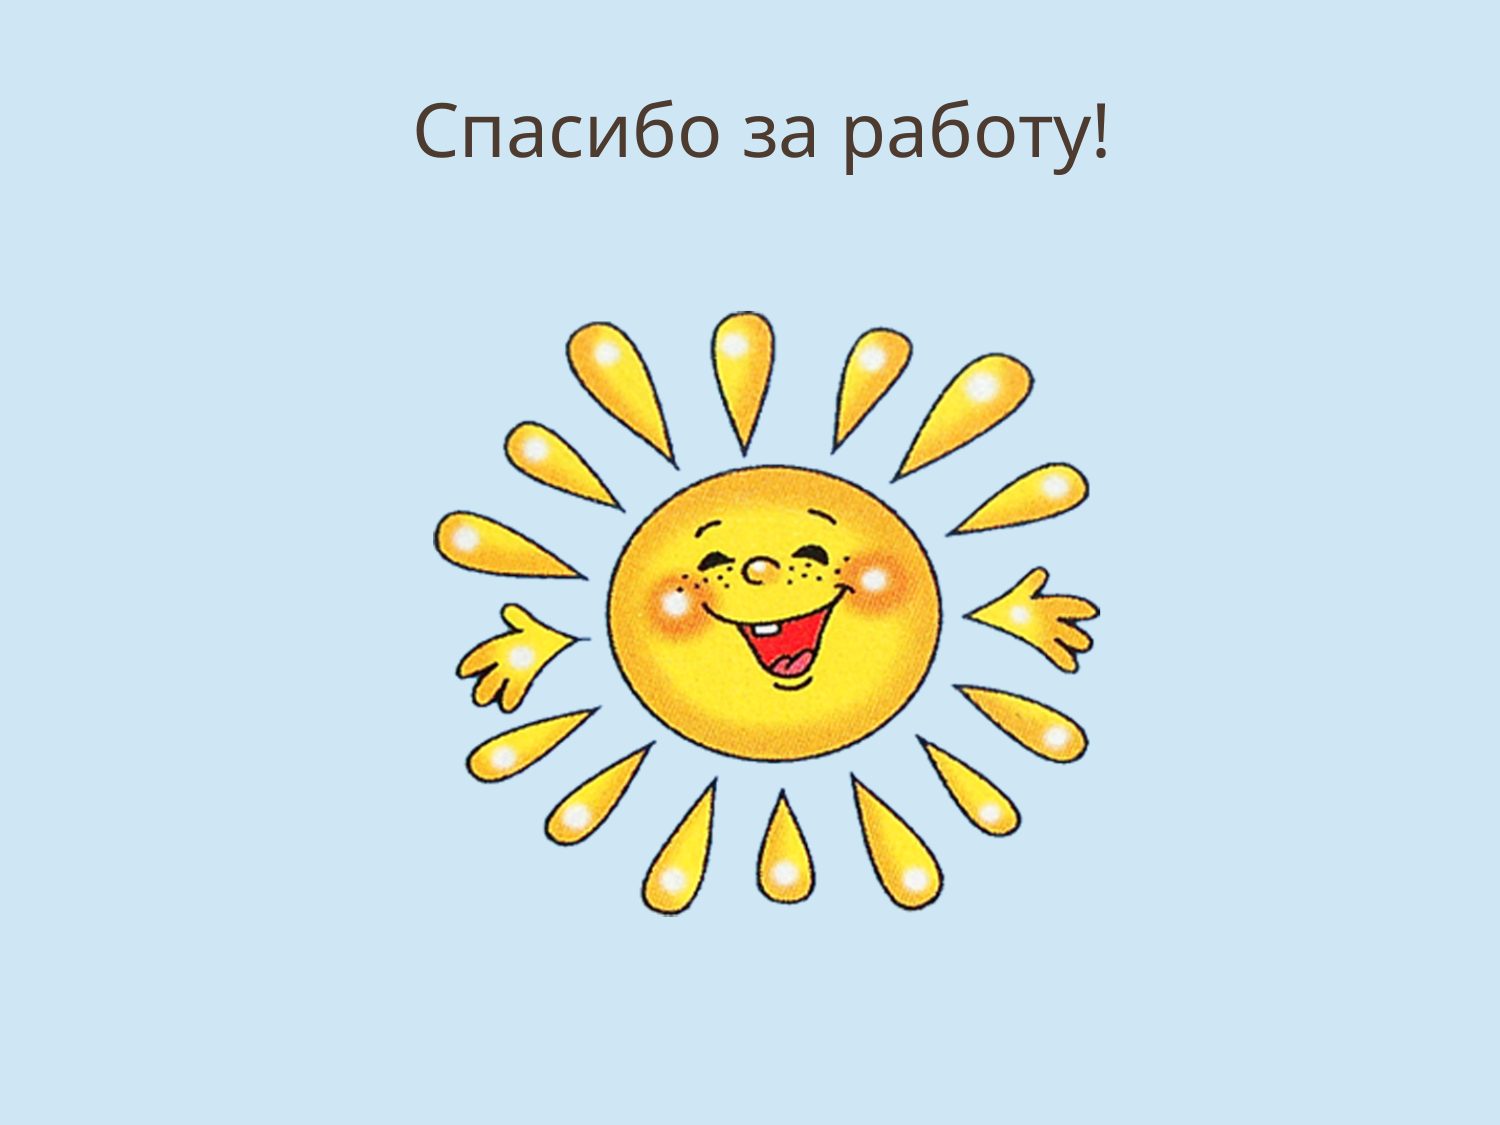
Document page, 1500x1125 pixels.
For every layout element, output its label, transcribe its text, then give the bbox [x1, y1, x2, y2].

title Спасибо за работу! [50, 75, 1475, 213]
picture [391, 254, 1134, 998]
